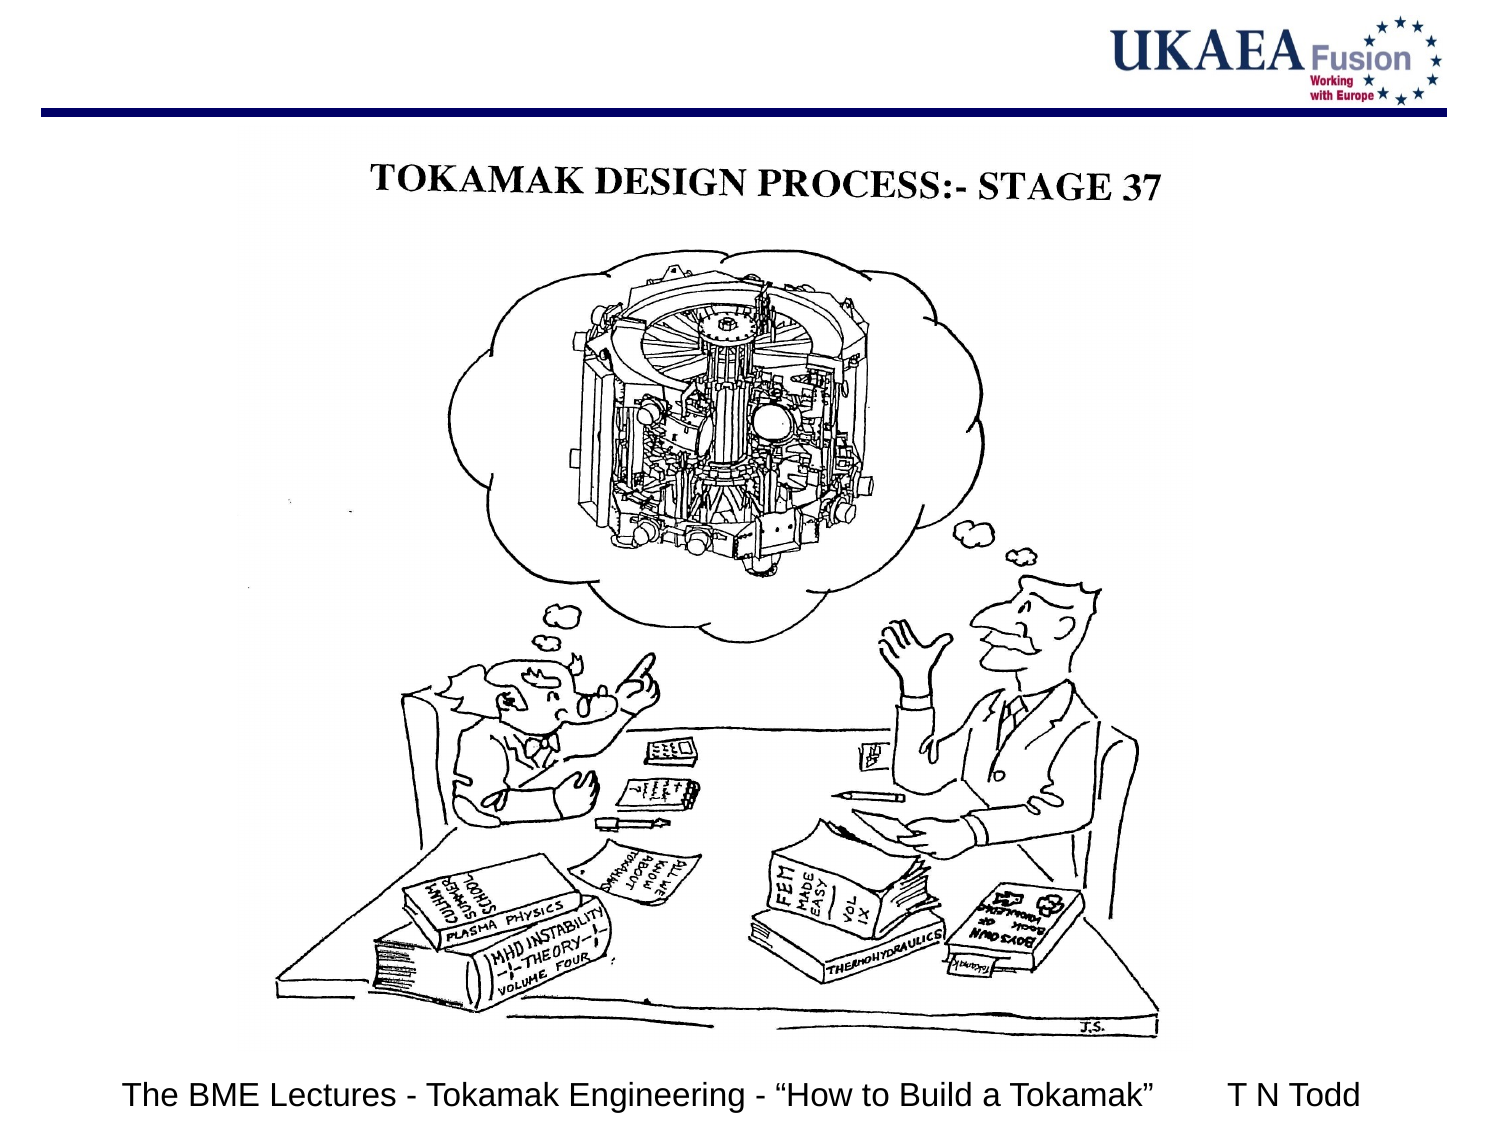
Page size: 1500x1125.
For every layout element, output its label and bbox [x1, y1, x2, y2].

picture [1107, 15, 1443, 106]
picture [237, 125, 1193, 1052]
